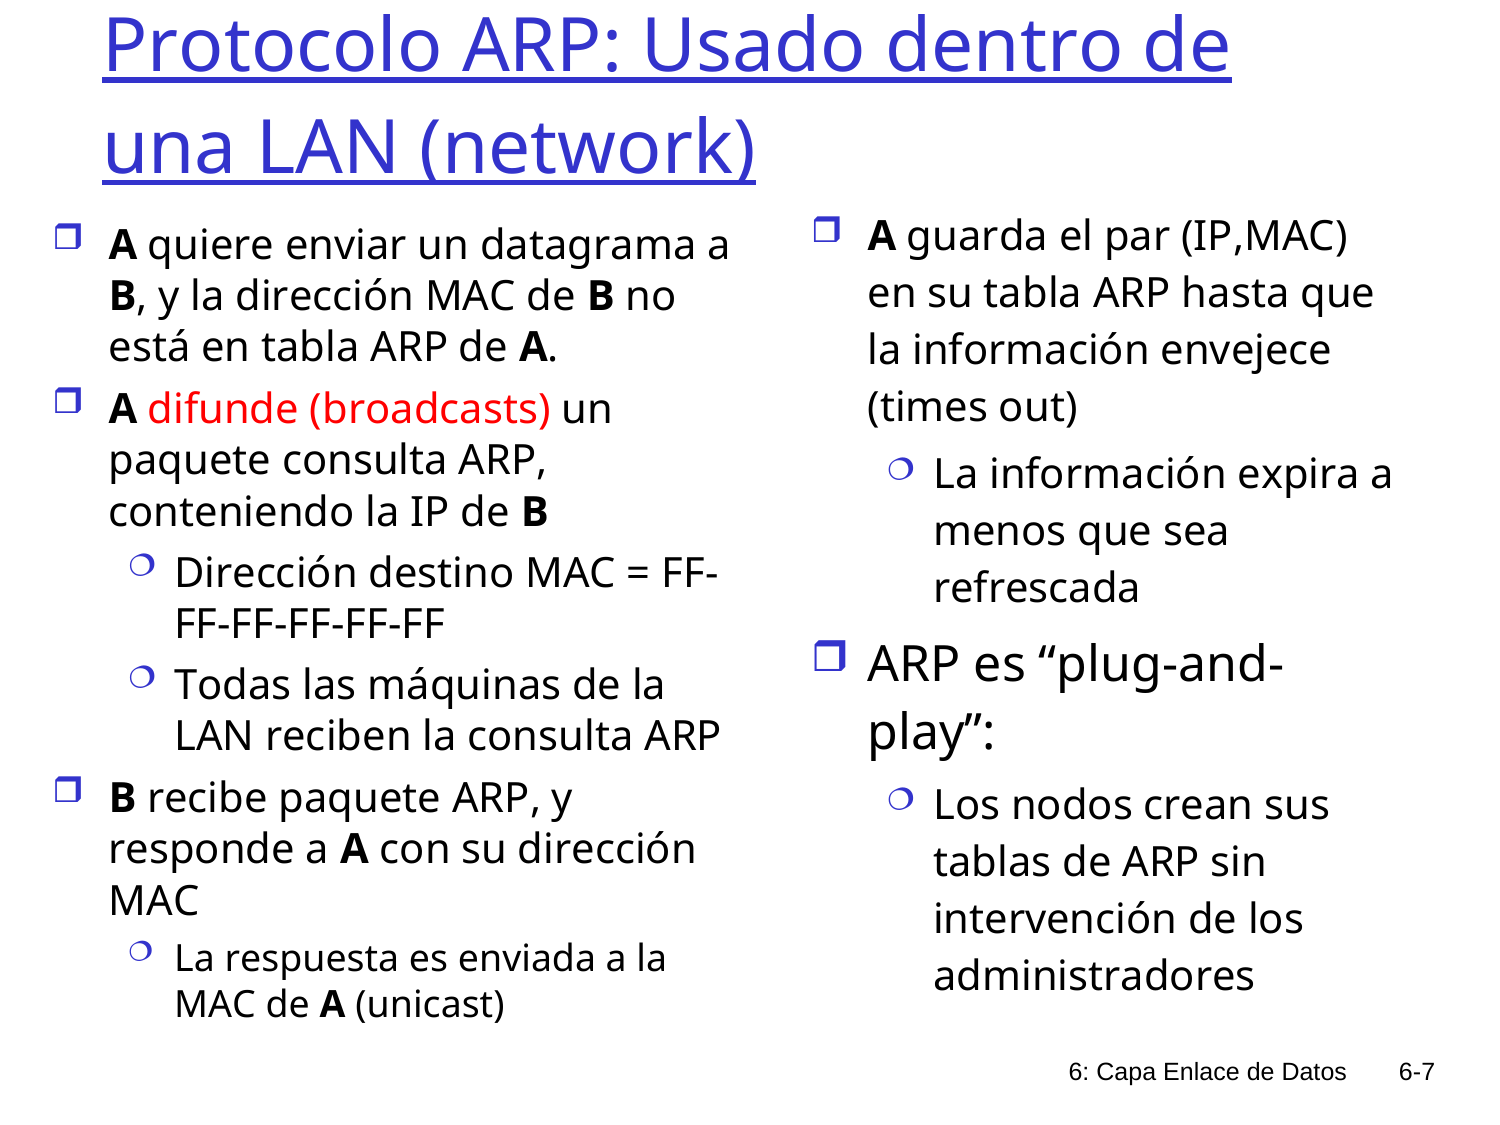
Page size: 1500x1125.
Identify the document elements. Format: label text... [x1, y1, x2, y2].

title Protocolo ARP: Usado dentro de una LAN (network) [87, 0, 1363, 188]
list A guarda el par (IP,MAC) en su tabla ARP hasta que la información envejece (times out) La información expira a menos que sea refrescada ARP es “plug-and-play”: Los nodos crean sus tablas de ARP sin intervención de los administradores [796, 198, 1422, 901]
list A quiere enviar un datagrama a B, y la dirección MAC de B no está en tabla ARP de A. A difunde (broadcasts) un paquete consulta ARP, conteniendo la IP de B Dirección destino MAC = FF-FF-FF-FF-FF-FF Todas las máquinas de la LAN reciben la consulta ARP B recibe paquete ARP, y responde a A con su dirección MAC La respuesta es enviada a la MAC de A (unicast) [37, 210, 751, 1088]
